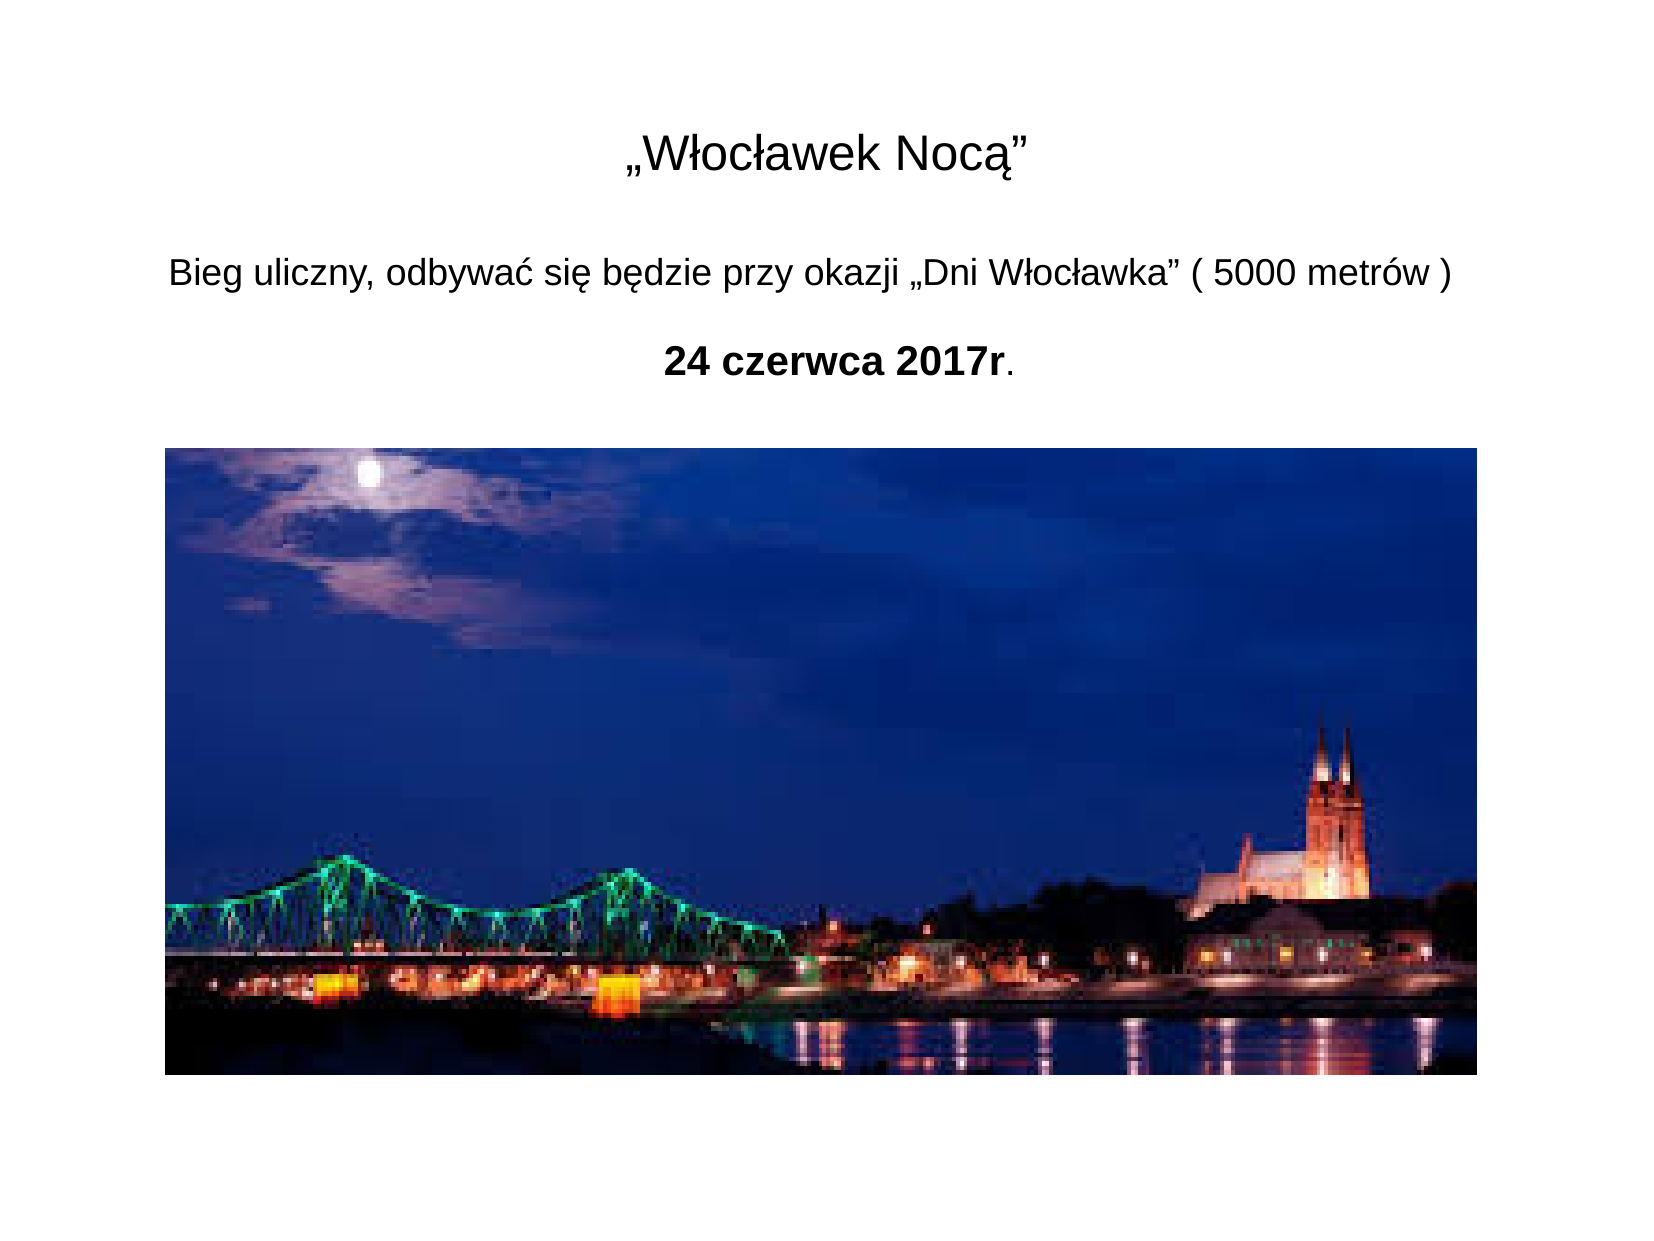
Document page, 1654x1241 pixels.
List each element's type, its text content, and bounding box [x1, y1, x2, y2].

title „Włocławek Nocą” [82, 49, 1571, 243]
text_box Bieg uliczny, odbywać się będzie przy okazji „Dni Włocławka” ( 5000 metrów ) [59, 243, 1634, 343]
picture [165, 448, 1477, 1075]
text_box 24 czerwca 2017r. [625, 330, 1073, 448]
